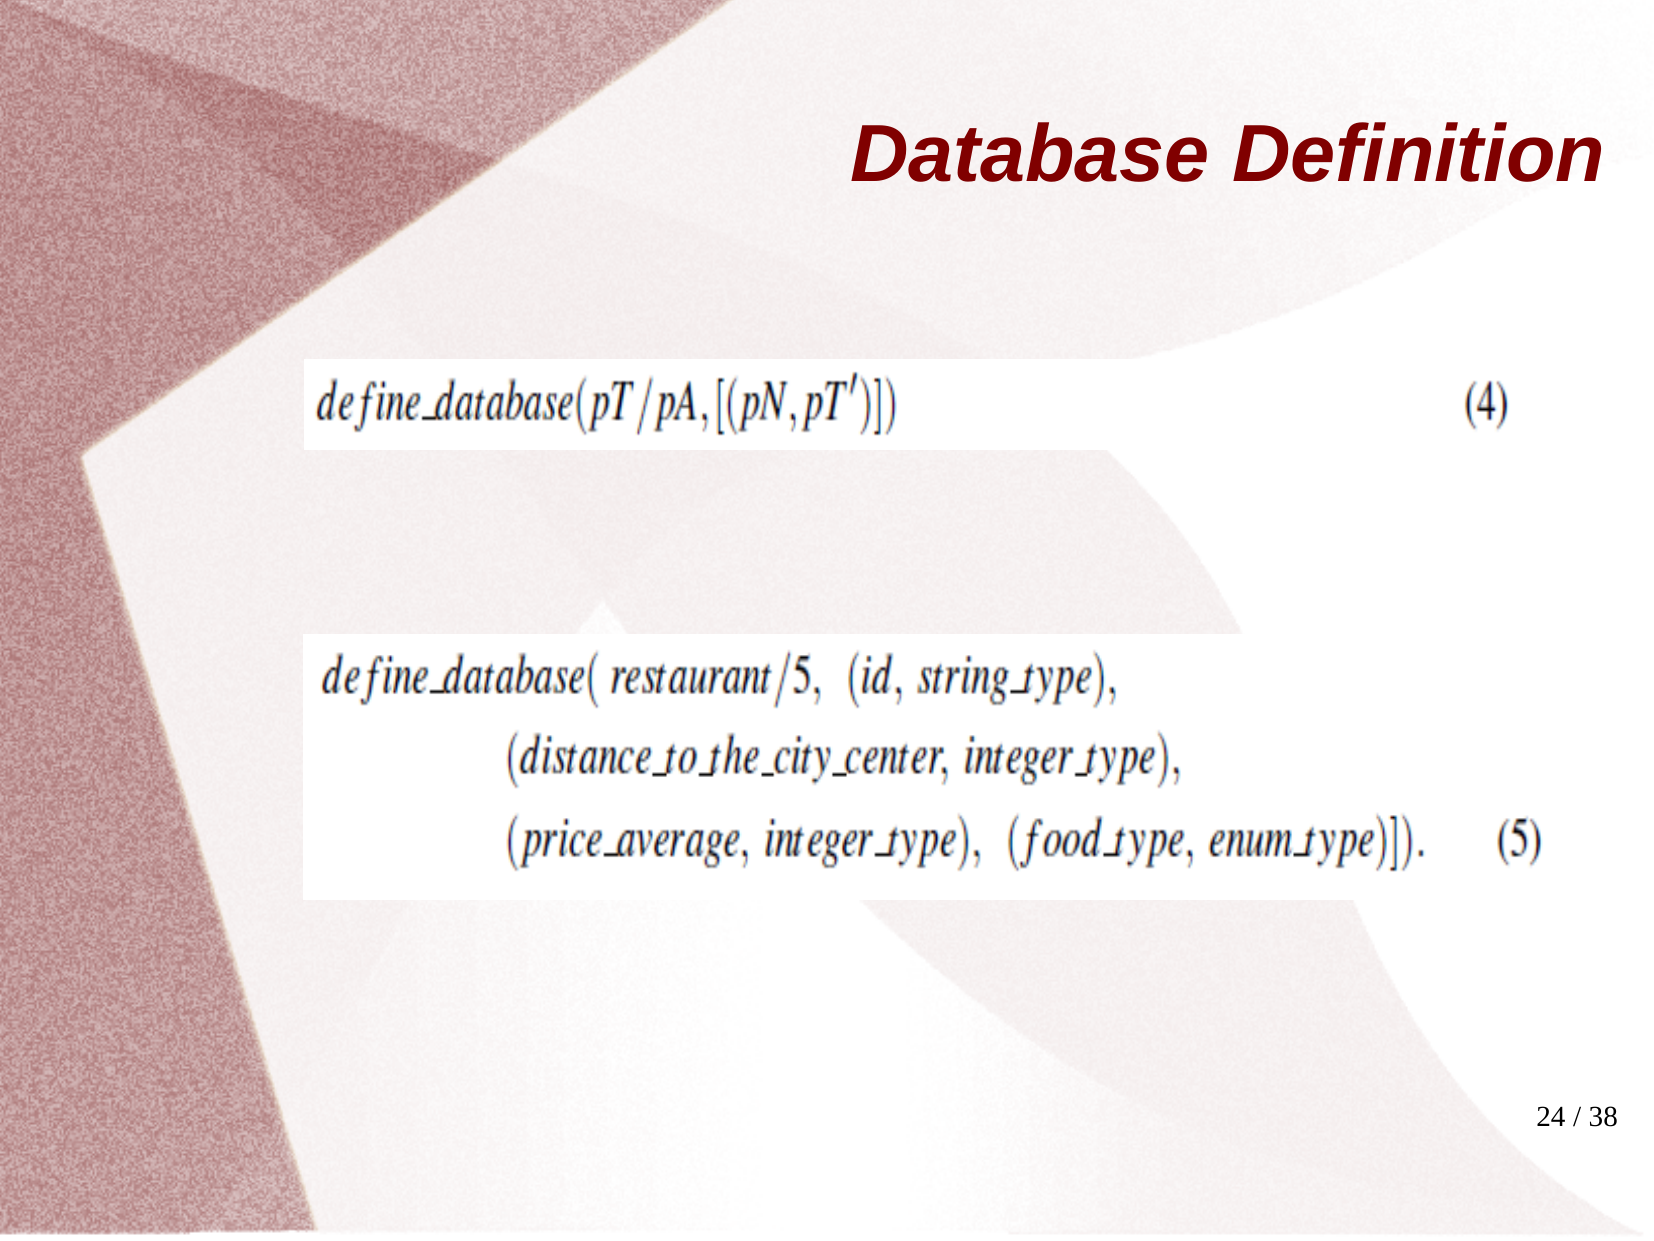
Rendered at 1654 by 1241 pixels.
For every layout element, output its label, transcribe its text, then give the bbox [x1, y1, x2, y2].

picture [0, 0, 1654, 1241]
title Database Definition [596, 49, 1607, 257]
